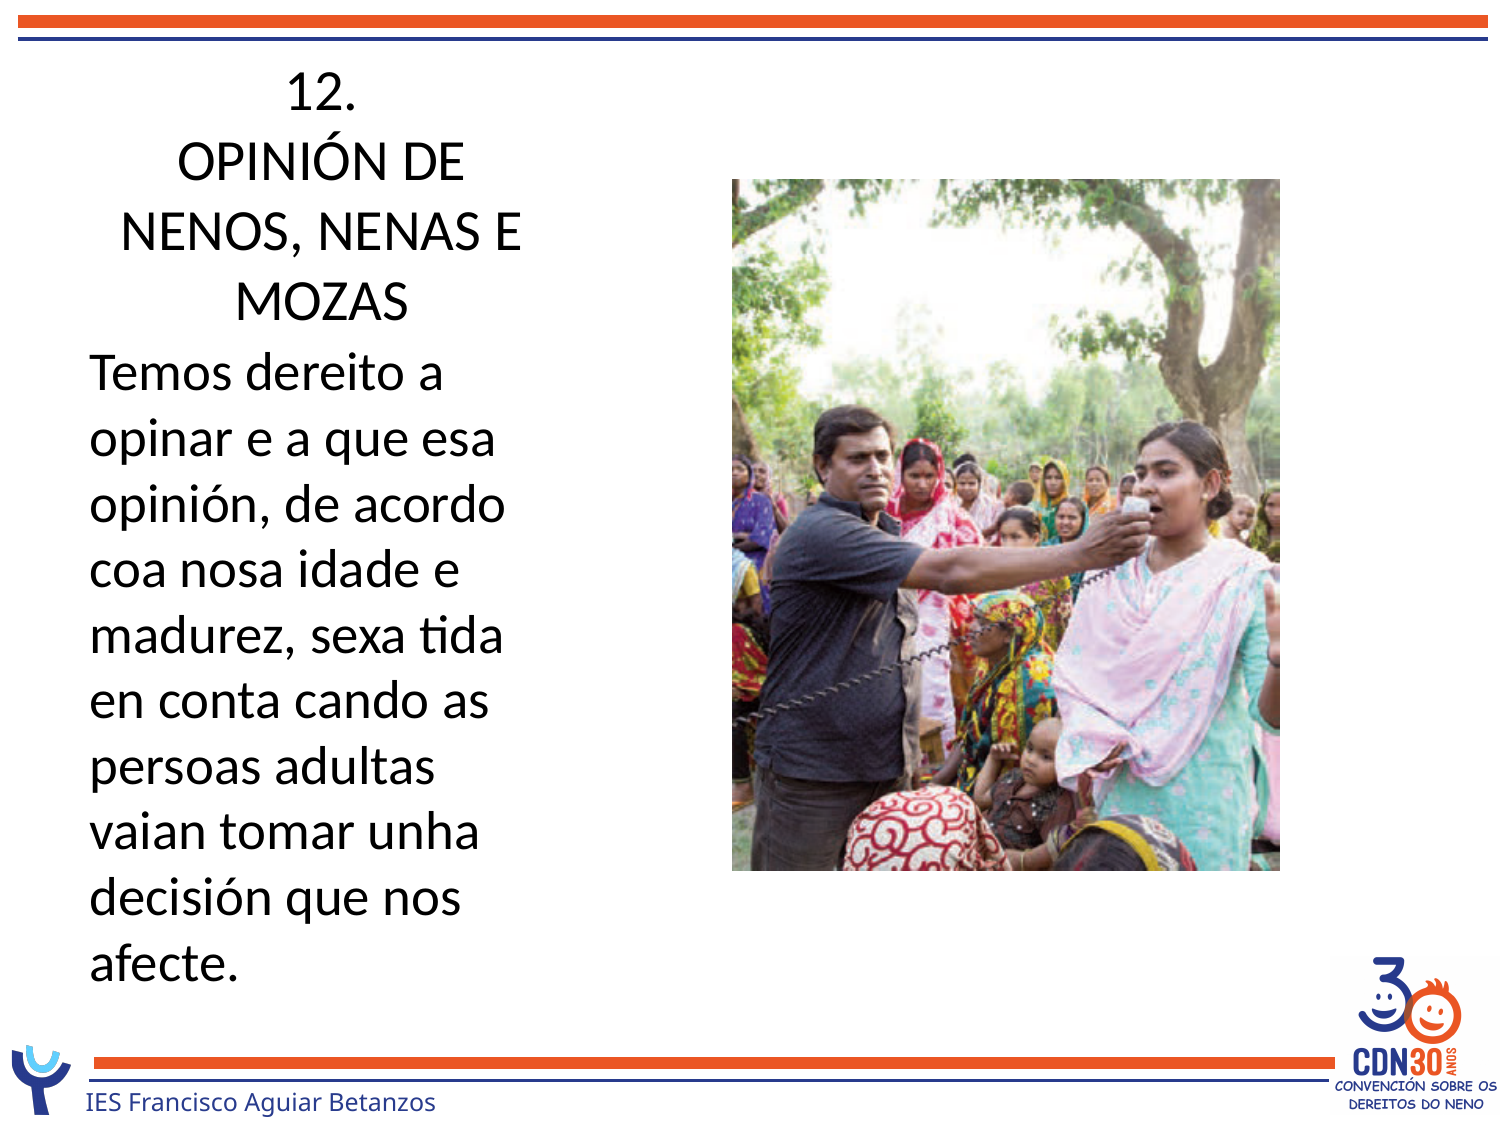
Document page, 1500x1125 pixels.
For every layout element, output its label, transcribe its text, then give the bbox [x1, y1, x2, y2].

list Temos dereito a opinar e a que esa opinión, de acordo coa nosa idade e madurez, sexa tida en conta cando as persoas adultas vaian tomar unha decisión que nos afecte. [75, 235, 569, 1005]
picture [11, 1045, 71, 1115]
picture [1330, 956, 1500, 1115]
title 12. OPINIÓN DE NENOS, NENAS E MOZAS [75, 44, 569, 235]
picture [732, 179, 1280, 871]
